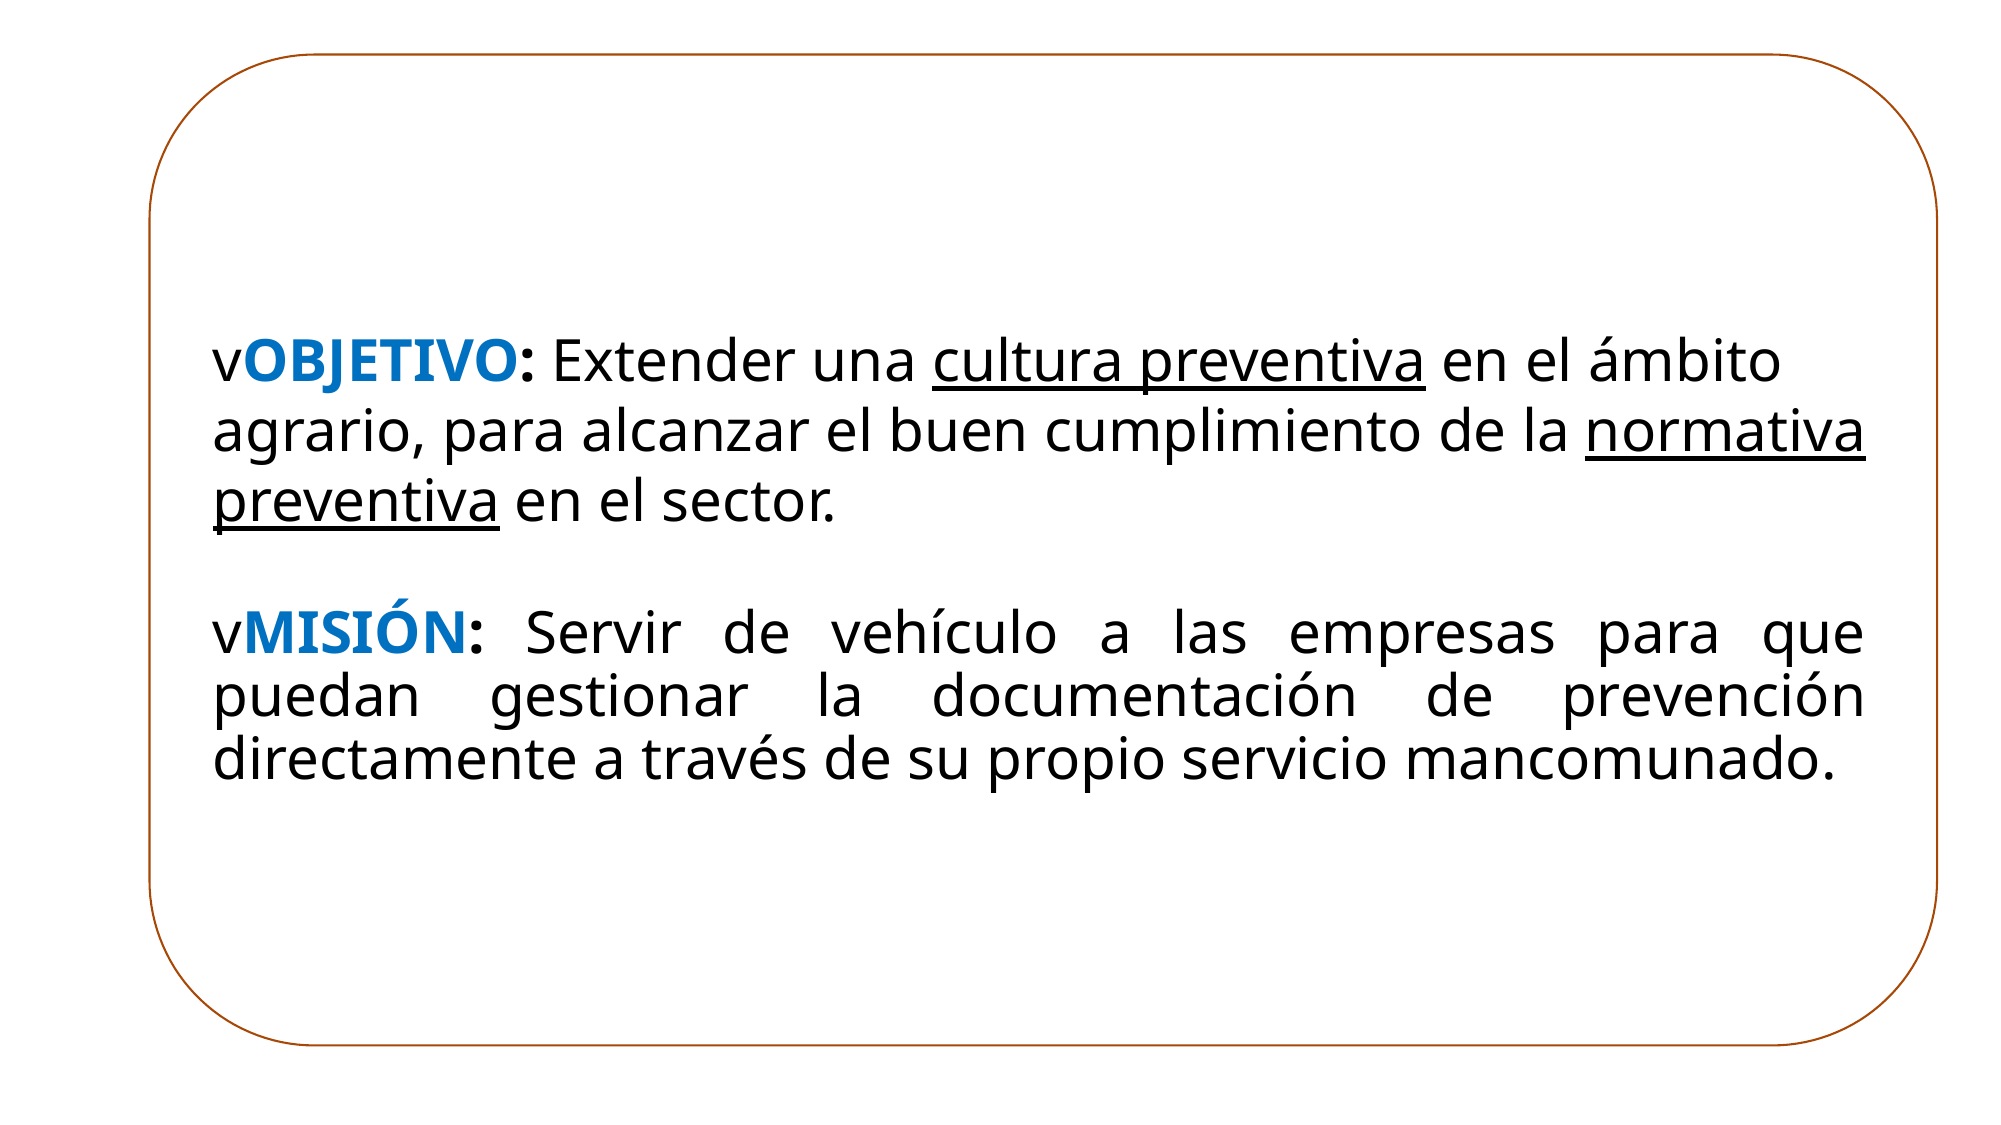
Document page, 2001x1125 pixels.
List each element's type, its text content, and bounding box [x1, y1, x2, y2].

text_box OBJETIVO: Extender una cultura preventiva en el ámbito agrario, para alcanzar el buen cumplimiento de la normativa preventiva en el sector. MISIÓN: Servir de vehículo a las empresas para que puedan gestionar la documentación de prevención directamente a través de su propio servicio mancomunado. [149, 54, 1938, 1046]
